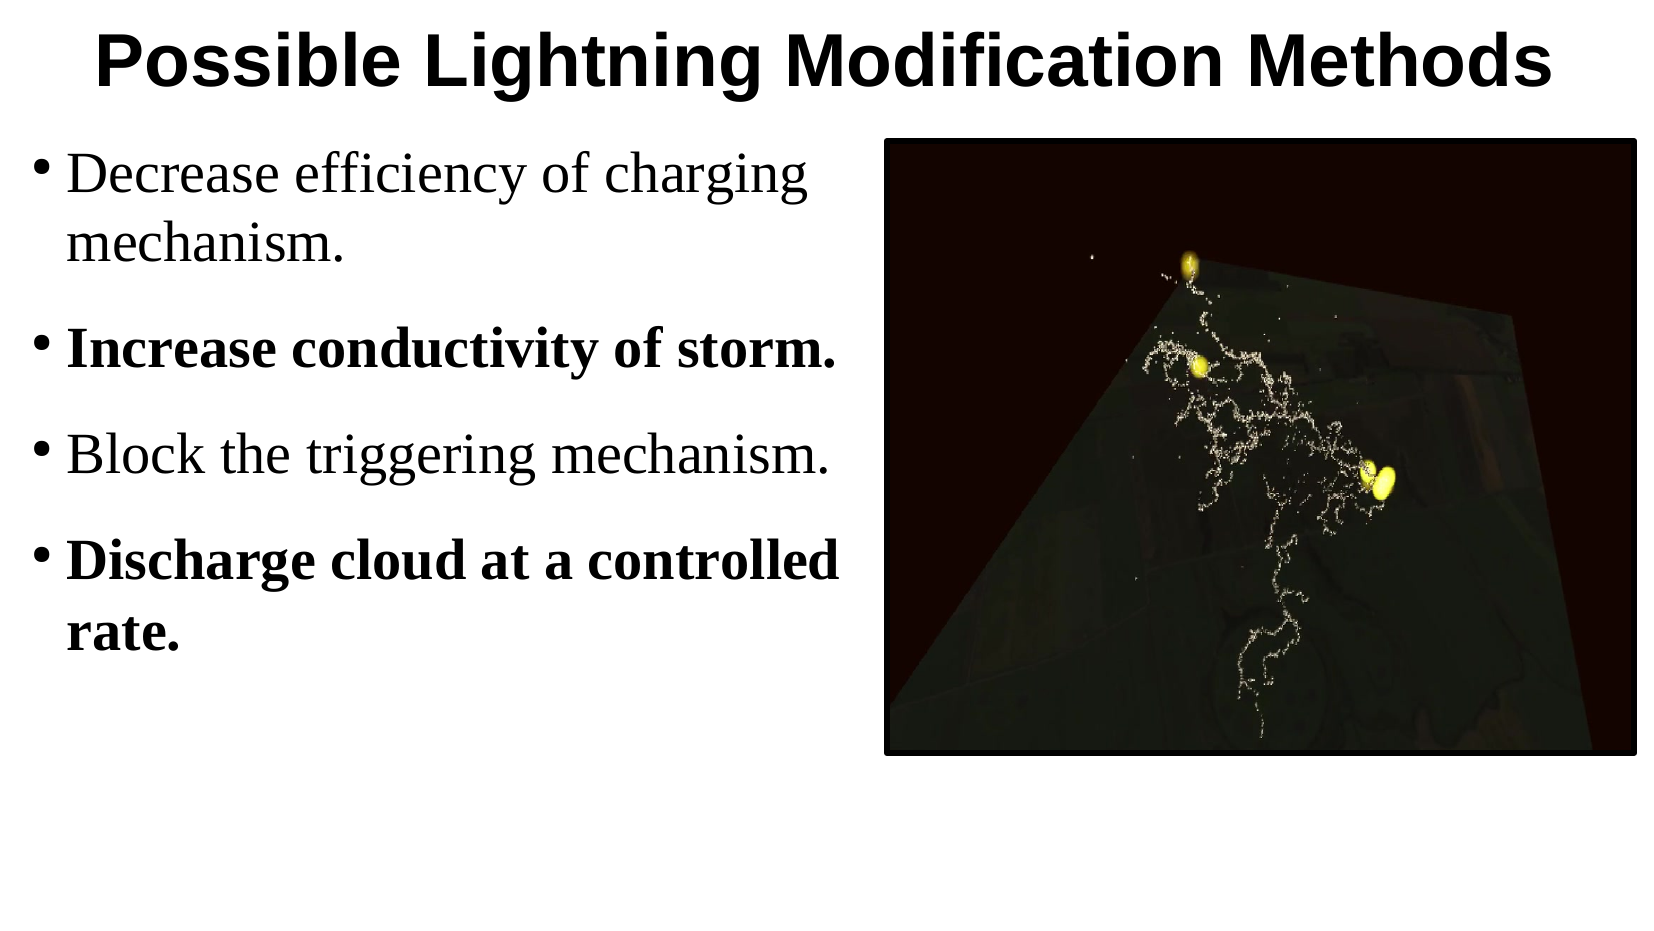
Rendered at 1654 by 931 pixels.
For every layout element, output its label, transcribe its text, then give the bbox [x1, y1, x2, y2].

title Possible Lightning Modification Methods [0, 5, 1654, 107]
text_box Decrease efficiency of charging mechanism. Increase conductivity of storm. Block the triggering mechanism. Discharge cloud at a controlled rate. [4, 126, 869, 670]
picture [889, 144, 1632, 750]
